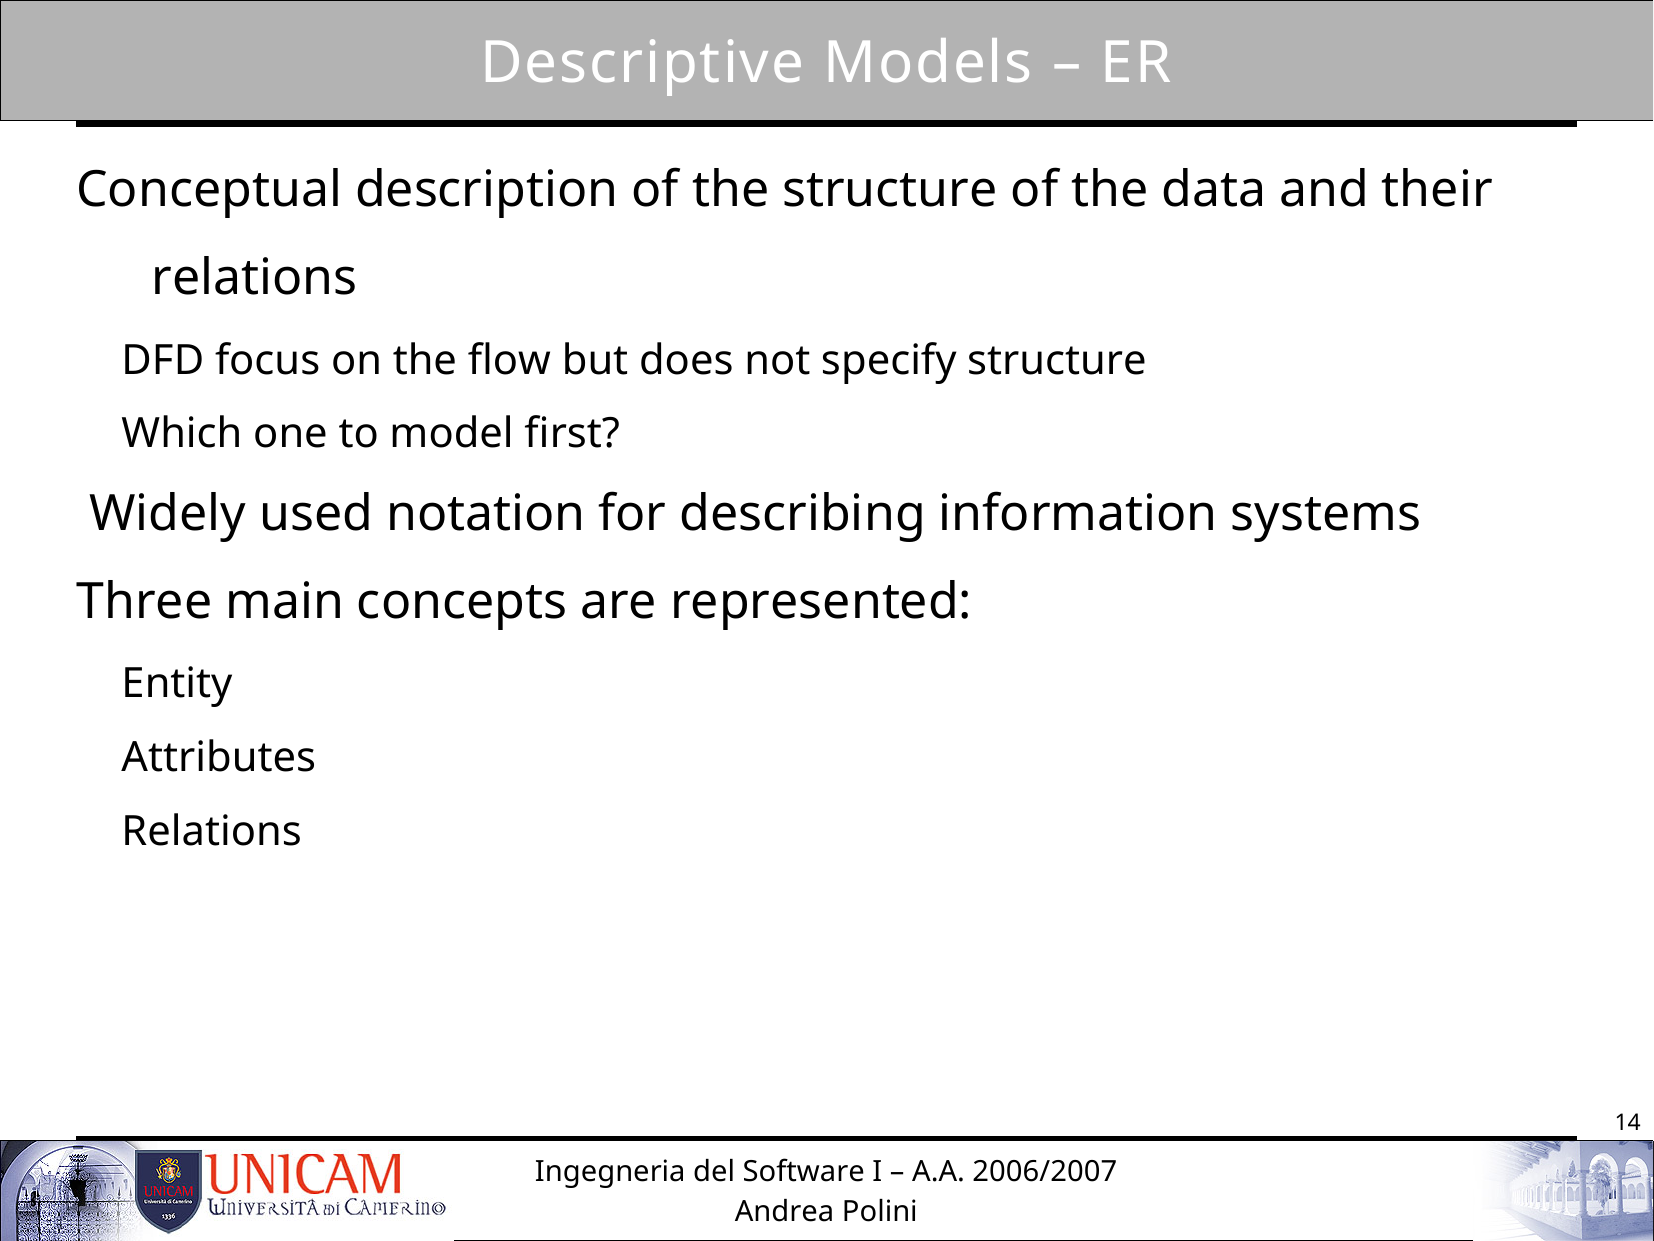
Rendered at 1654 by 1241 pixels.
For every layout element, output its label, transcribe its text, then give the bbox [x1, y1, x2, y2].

picture [0, 1141, 454, 1241]
list Conceptual description of the structure of the data and their relations DFD focus on the flow but does not specify structure Which one to model first? Widely used notation for describing information systems Three main concepts are represented: Entity Attributes Relations [76, 152, 1577, 809]
title Descriptive Models – ER [0, 0, 1653, 121]
picture [1473, 1141, 1654, 1241]
